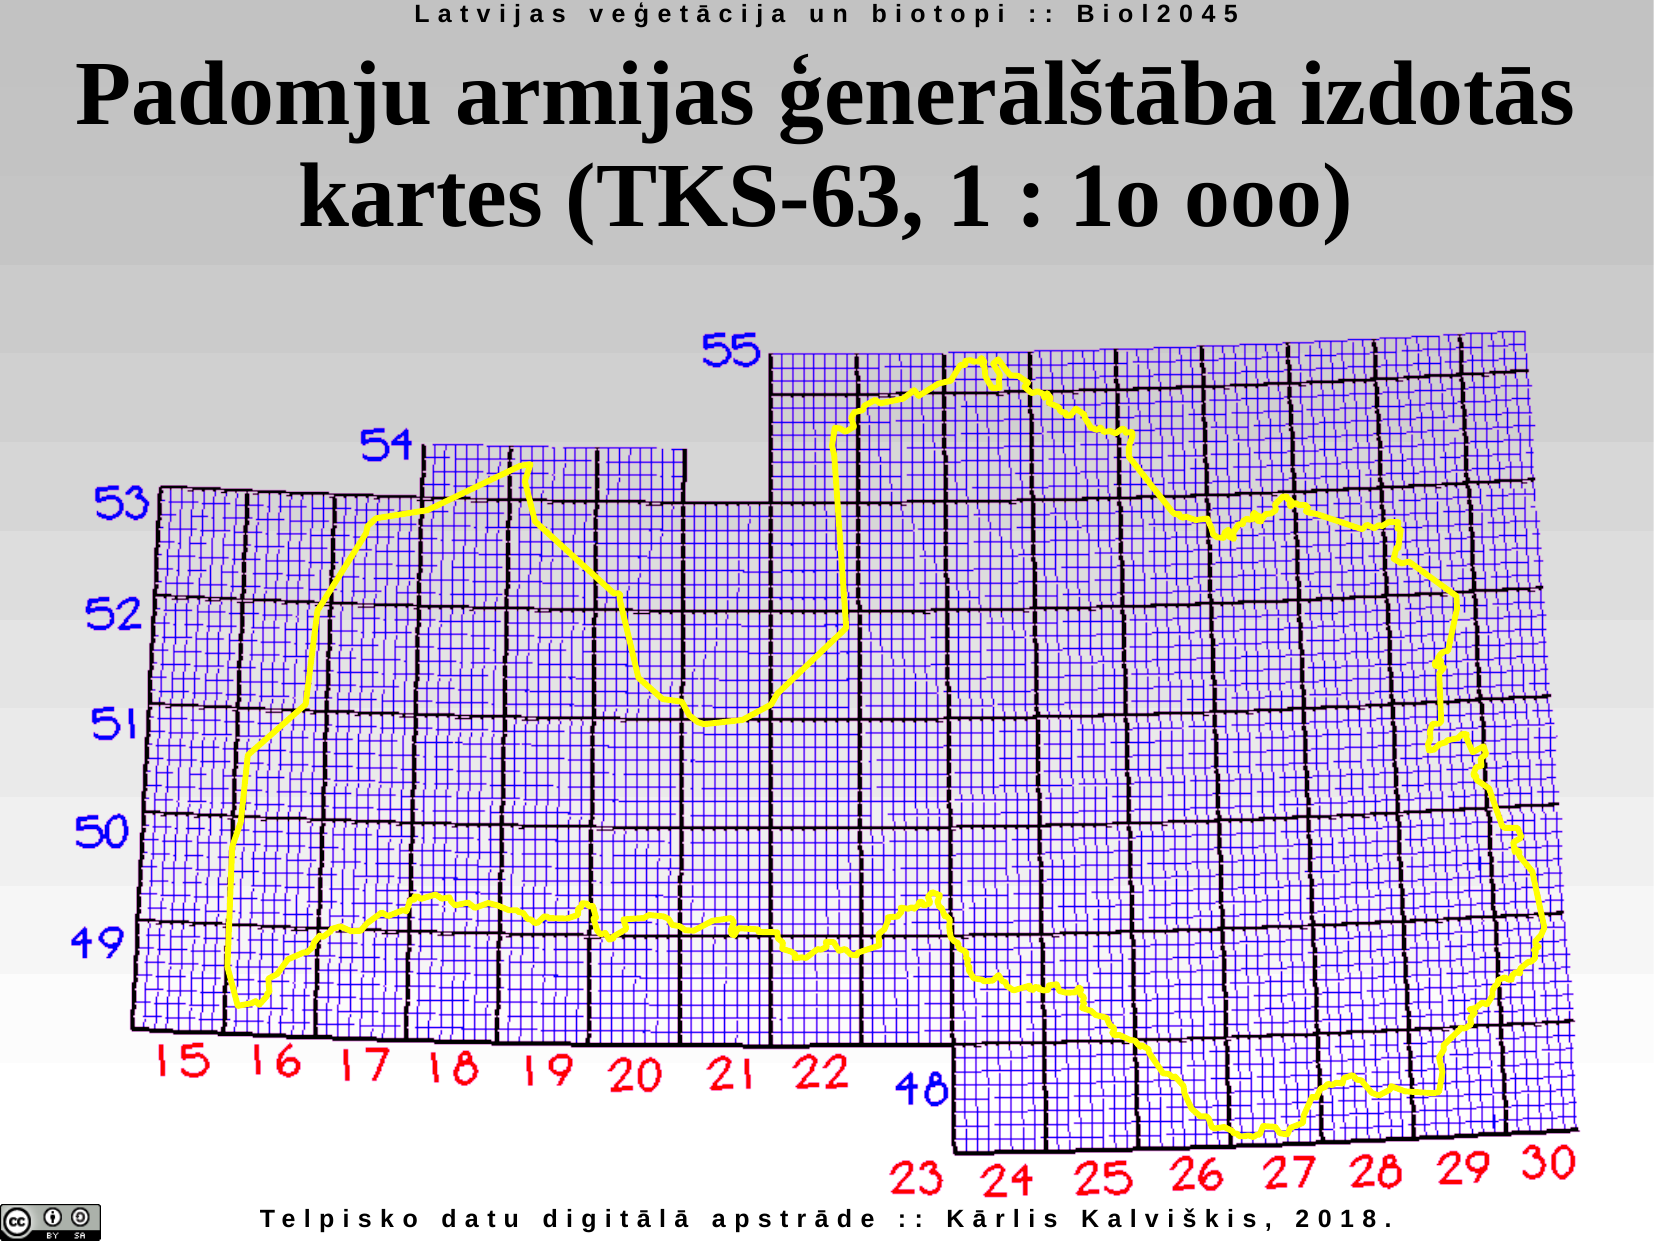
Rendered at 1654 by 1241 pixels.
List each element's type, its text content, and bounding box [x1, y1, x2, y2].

title Padomju armijas ģenerālštāba izdotās kartes (TKS-63, 1 : 1o ooo) [0, 1, 1654, 287]
picture [0, 287, 1654, 1241]
